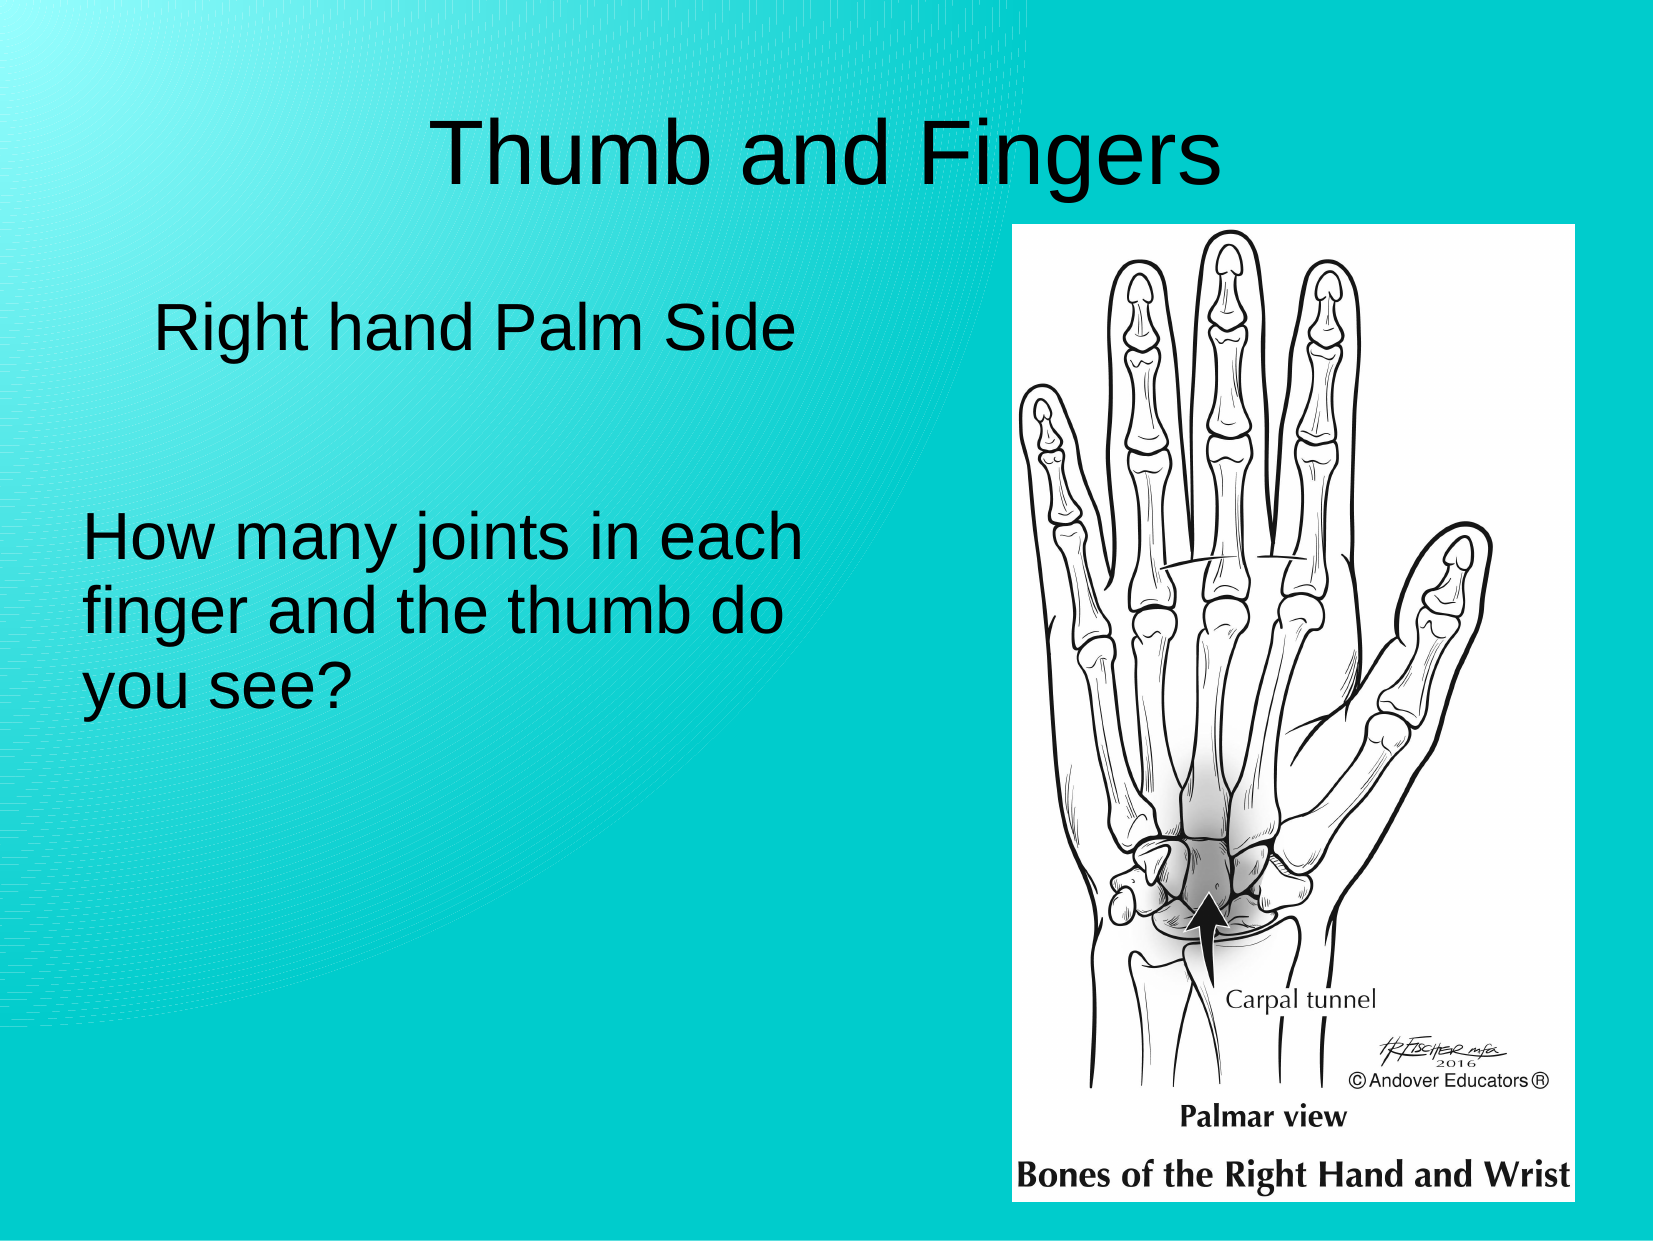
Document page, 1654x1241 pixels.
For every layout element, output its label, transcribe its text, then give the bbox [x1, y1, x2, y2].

picture [1012, 224, 1575, 1202]
list Right hand Palm Side How many joints in each finger and the thumb do you see? [82, 290, 809, 1109]
title Thumb and Fingers [82, 49, 1571, 257]
